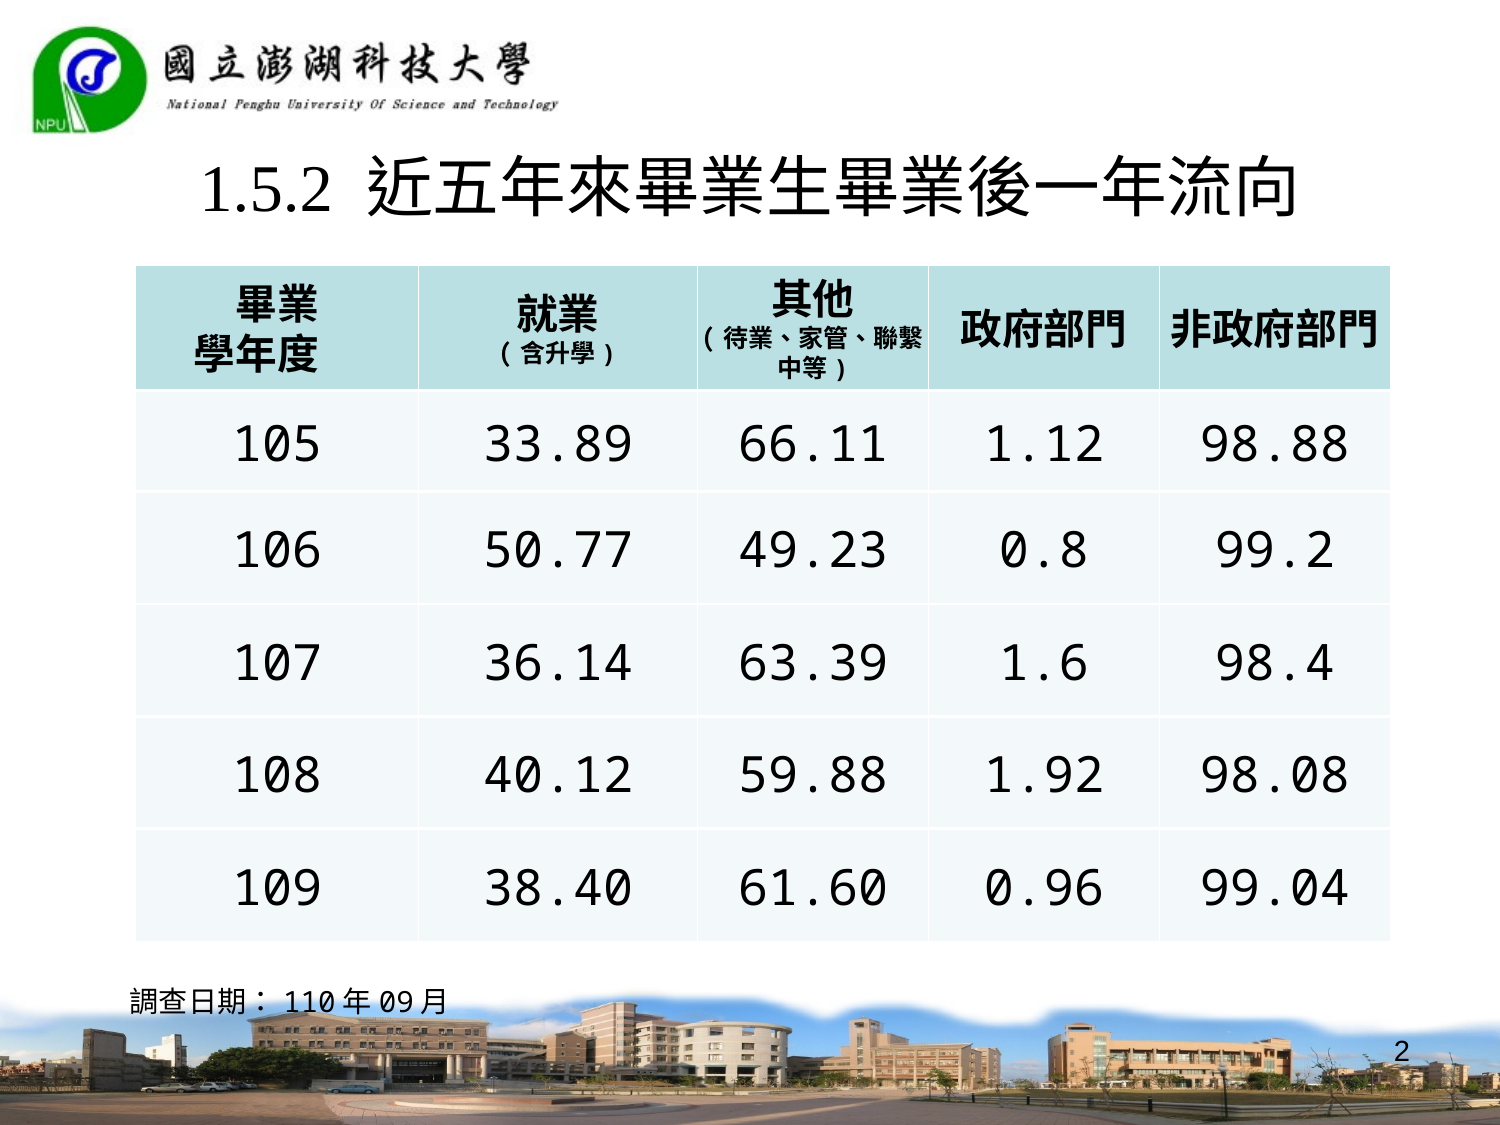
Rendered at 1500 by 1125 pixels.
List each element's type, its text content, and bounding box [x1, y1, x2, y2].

table_cell 107 [136, 605, 418, 715]
table_cell 49.23 [698, 493, 928, 603]
text_box 調查日期：110年09月 [115, 976, 465, 1027]
table_cell 61.60 [698, 830, 928, 941]
table_cell 50.77 [419, 493, 697, 603]
table_cell 108 [136, 718, 418, 827]
table_cell 33.89 [419, 392, 697, 490]
table_cell 99.04 [1160, 830, 1390, 941]
table_cell 109 [136, 830, 418, 941]
table_cell 1.6 [929, 605, 1159, 715]
table_cell 105 [136, 392, 418, 490]
table_header 政府部門 [929, 266, 1159, 389]
table_cell 98.08 [1160, 718, 1390, 827]
table_cell 1.92 [929, 718, 1159, 827]
table_header 非政府部門 [1160, 266, 1390, 389]
table_cell 99.2 [1160, 493, 1390, 603]
table_header 其他 (待業、家管、聯繫中等) [698, 266, 928, 389]
table_cell 98.4 [1160, 605, 1390, 715]
table_cell 38.40 [419, 830, 697, 941]
table_cell 106 [136, 493, 418, 603]
table_cell 0.96 [929, 830, 1159, 941]
table_cell 40.12 [419, 718, 697, 827]
table_cell 66.11 [698, 392, 928, 490]
table_header 就業 (含升學) [419, 266, 697, 389]
text_box <編號> [1074, 1024, 1426, 1103]
table_cell 1.12 [929, 392, 1159, 490]
table_cell 0.8 [929, 493, 1159, 603]
table_cell 36.14 [419, 605, 697, 715]
picture [0, 0, 1500, 1125]
title 1.5.2 近五年來畢業生畢業後一年流向 [75, 126, 1426, 244]
table_cell 59.88 [698, 718, 928, 827]
table_cell 63.39 [698, 605, 928, 715]
table_header 畢業 學年度 [136, 266, 418, 389]
table_cell 98.88 [1160, 392, 1390, 490]
